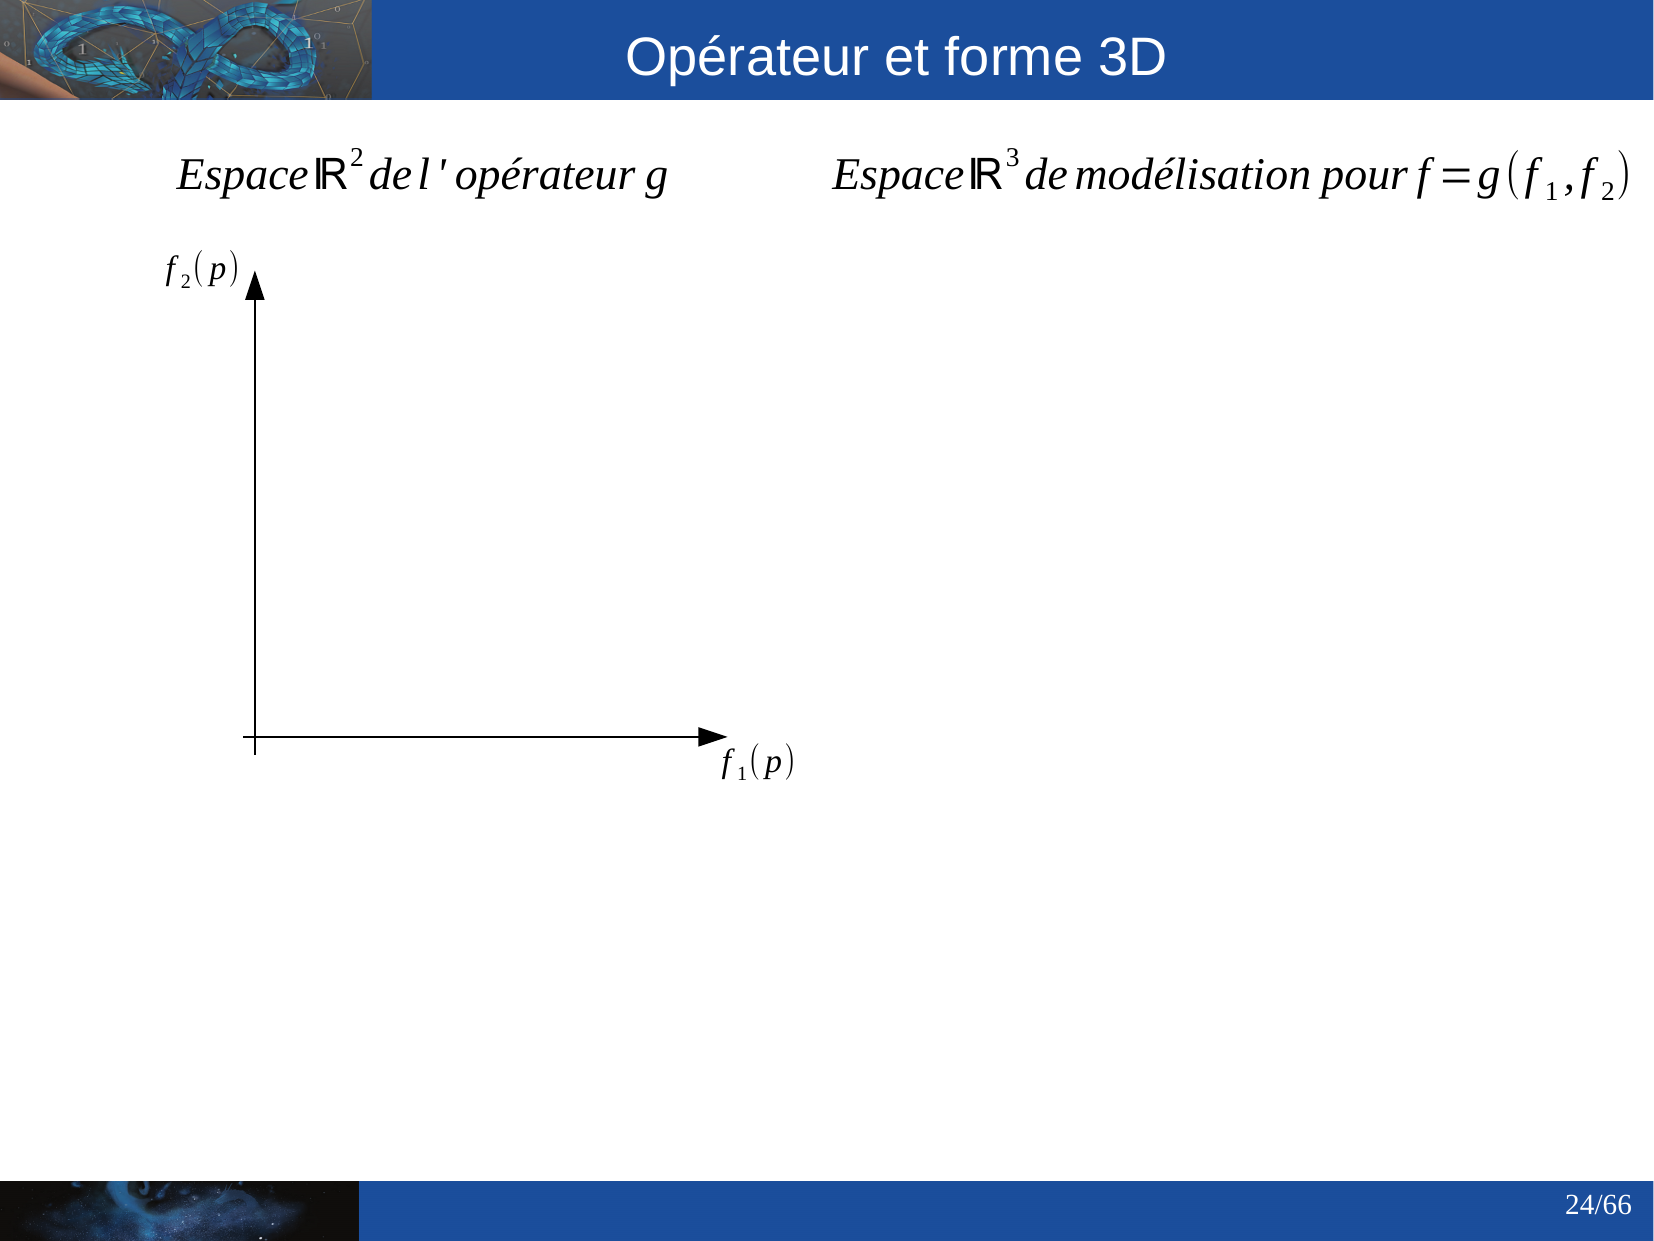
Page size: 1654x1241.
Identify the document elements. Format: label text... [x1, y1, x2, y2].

chart [717, 742, 800, 786]
title Opérateur et forme 3D [387, 10, 1407, 102]
picture [0, 0, 1654, 100]
picture [0, 1181, 1654, 1241]
chart [822, 142, 1639, 207]
chart [161, 249, 243, 293]
chart [167, 142, 676, 204]
